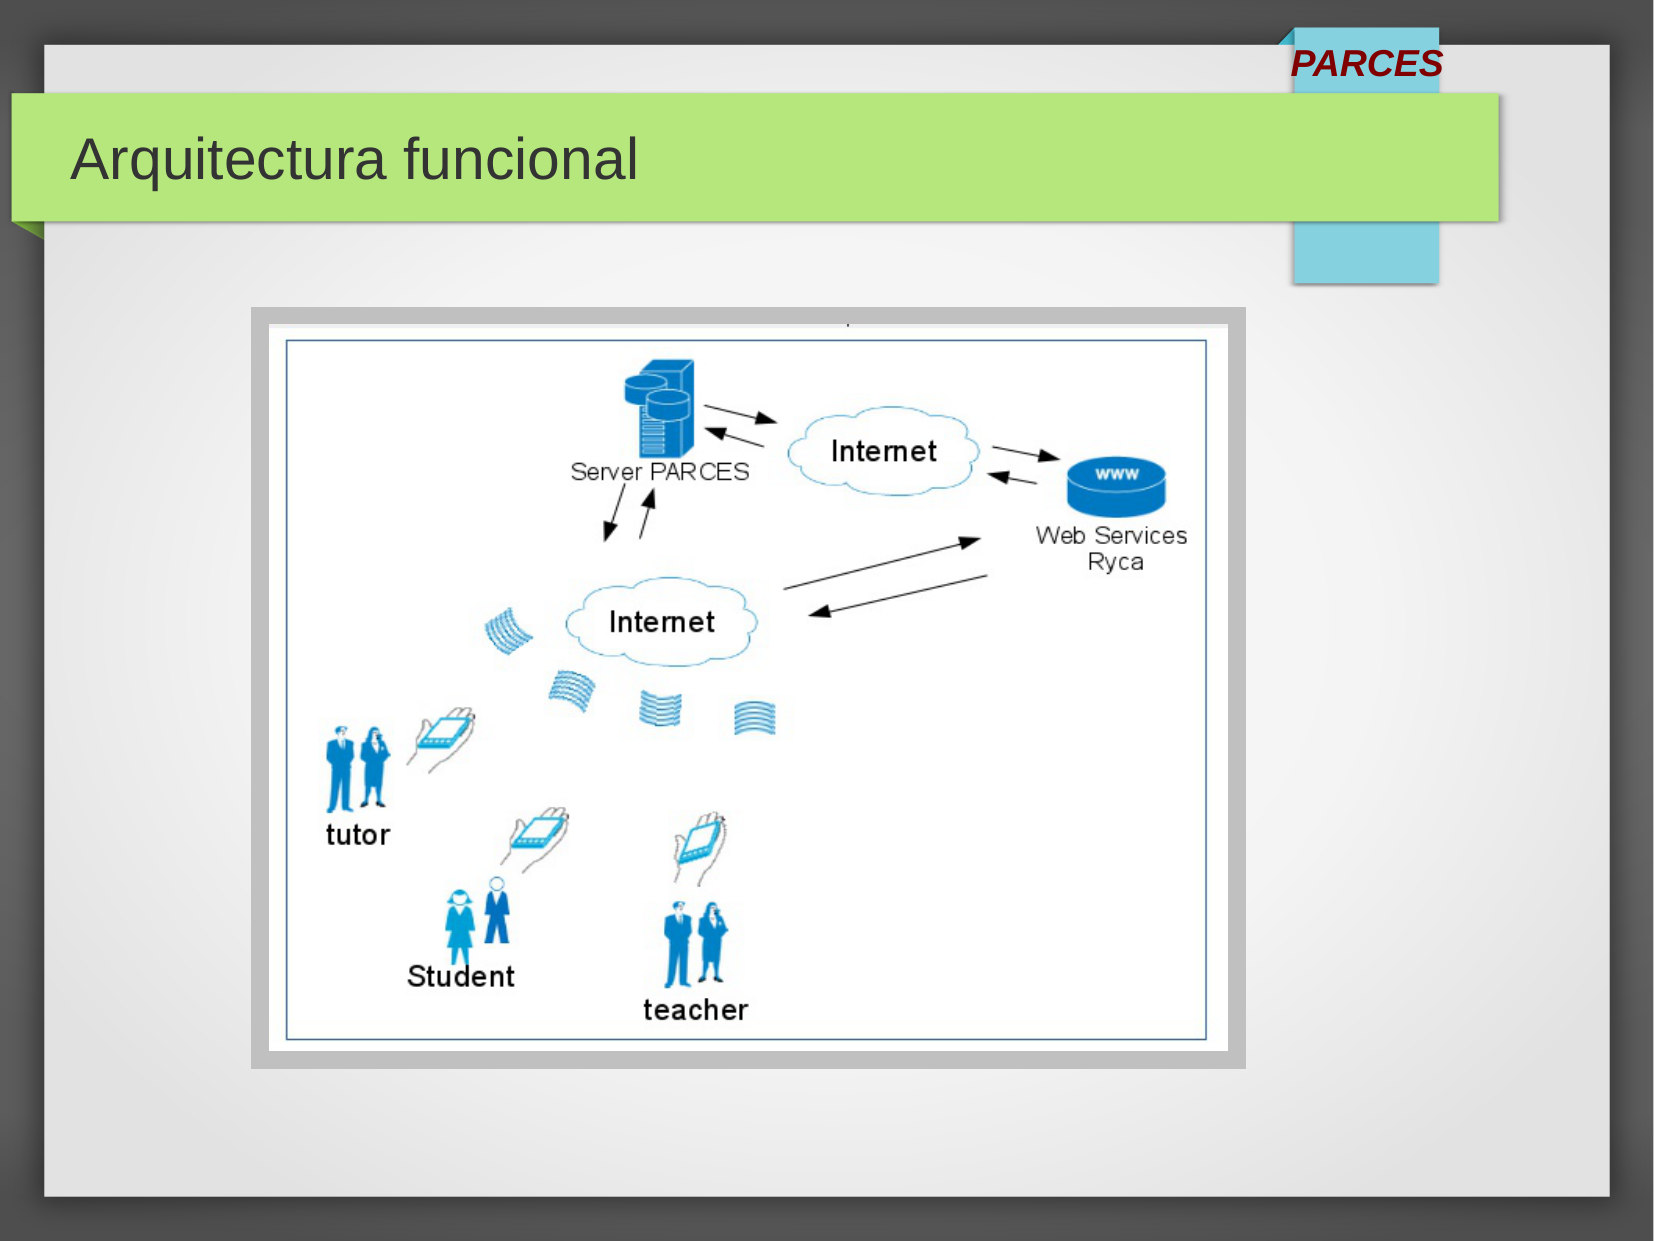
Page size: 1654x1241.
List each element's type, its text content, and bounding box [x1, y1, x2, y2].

picture [0, 0, 1654, 1241]
title Arquitectura funcional [70, 106, 1229, 213]
text_box PARCES [1275, 35, 1459, 94]
